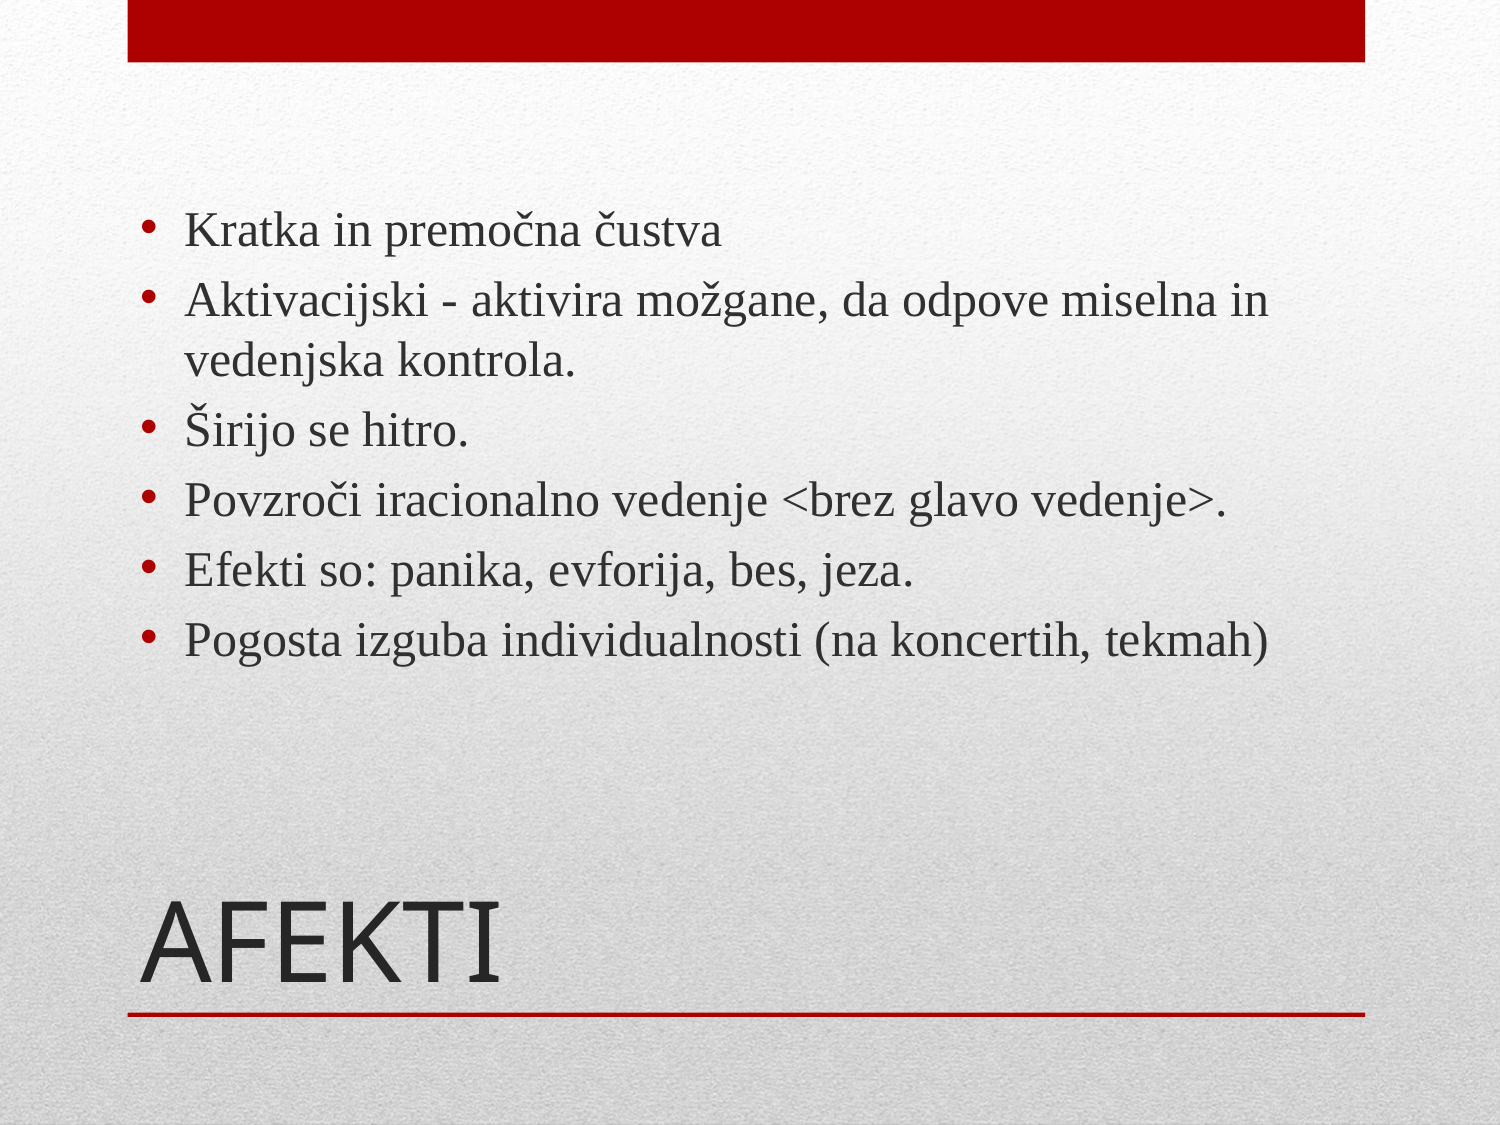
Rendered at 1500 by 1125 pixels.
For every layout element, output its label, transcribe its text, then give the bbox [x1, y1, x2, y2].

list Kratka in premočna čustva Aktivacijski - aktivira možgane, da odpove miselna in vedenjska kontrola. Širijo se hitro. Povzroči iracionalno vedenje <brez glavo vedenje>. Efekti so: panika, evforija, bes, jeza. Pogosta izguba individualnosti (na koncertih, tekmah) [125, 112, 1363, 750]
title AFEKTI [125, 750, 1238, 1013]
picture [0, 0, 1500, 1125]
